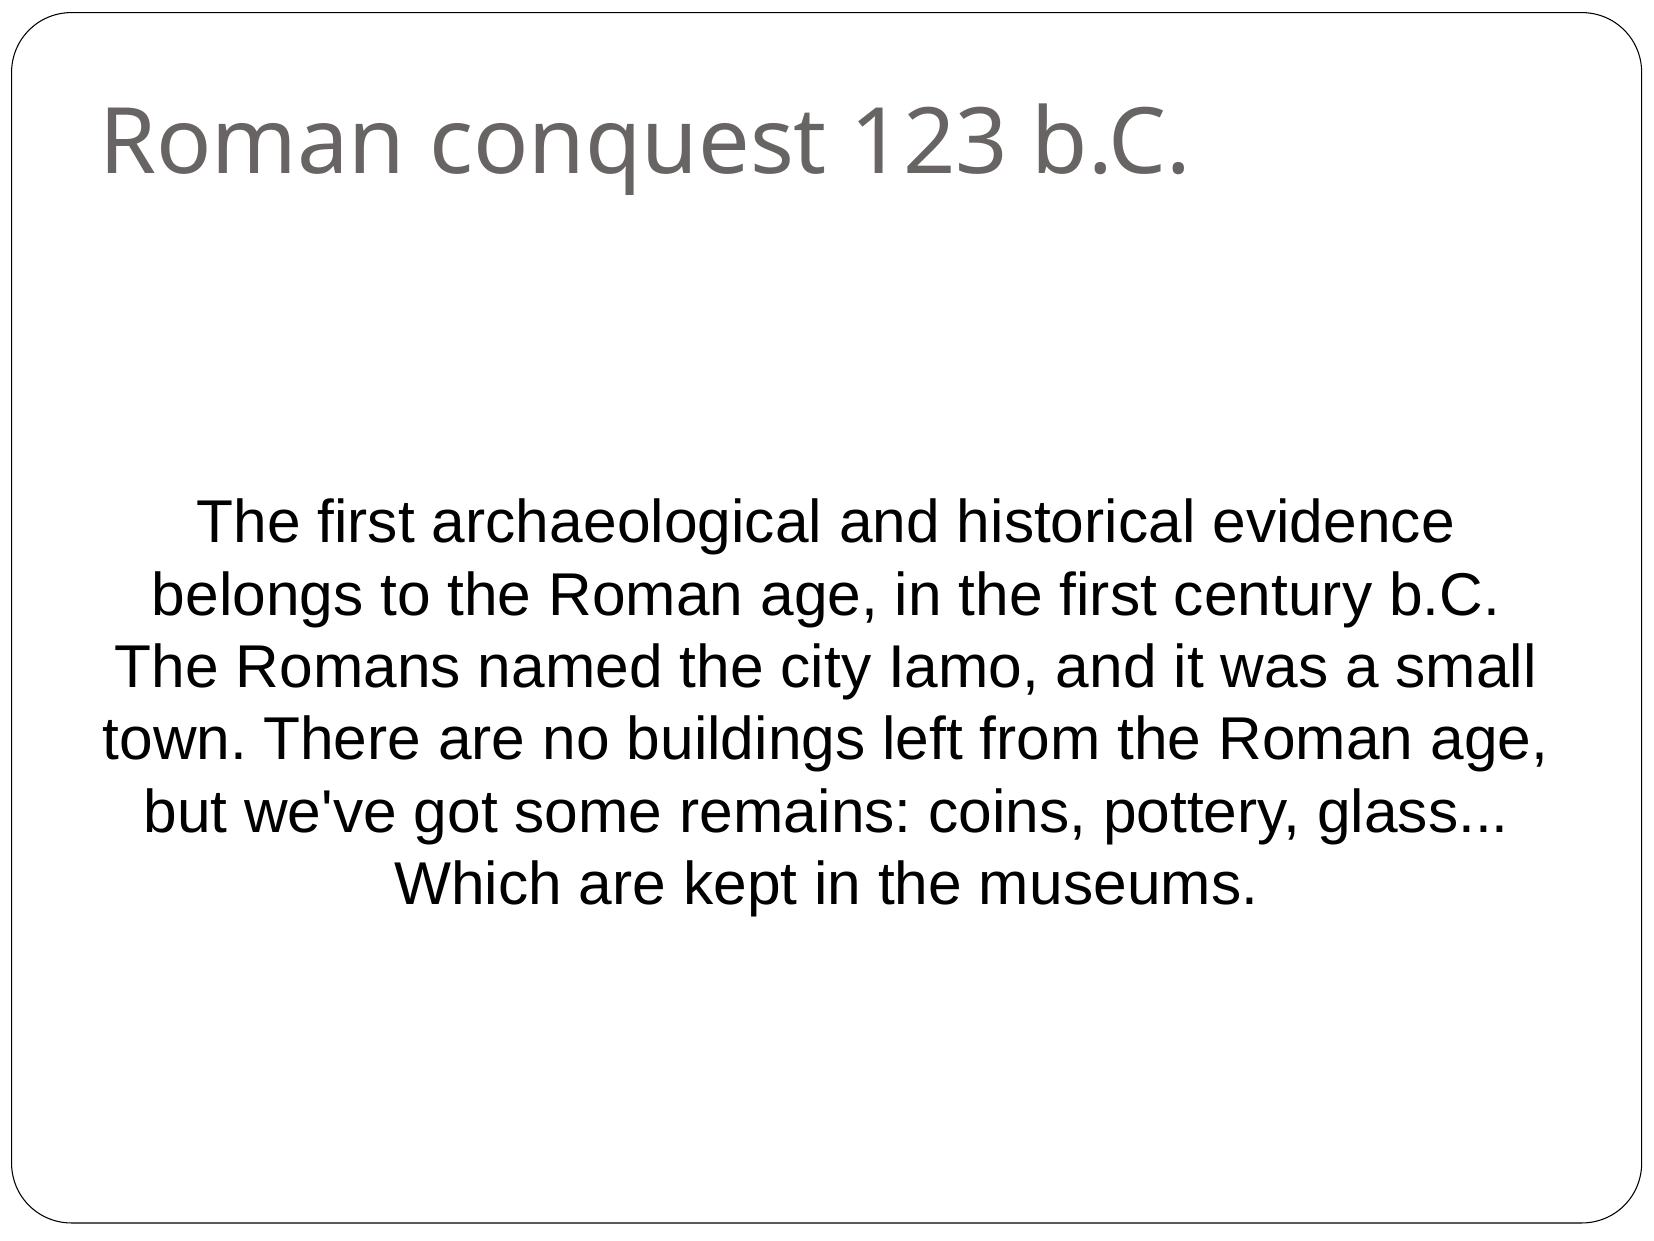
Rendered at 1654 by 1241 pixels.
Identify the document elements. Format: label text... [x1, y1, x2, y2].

title Roman conquest 123 b.C. [82, 73, 1571, 208]
list The first archaeological and historical evidence belongs to the Roman age, in the first century b.C. The Romans named the city Iamo, and it was a small town. There are no buildings left from the Roman age, but we've got some remains: coins, pottery, glass... Which are kept in the museums. [82, 297, 1571, 1102]
